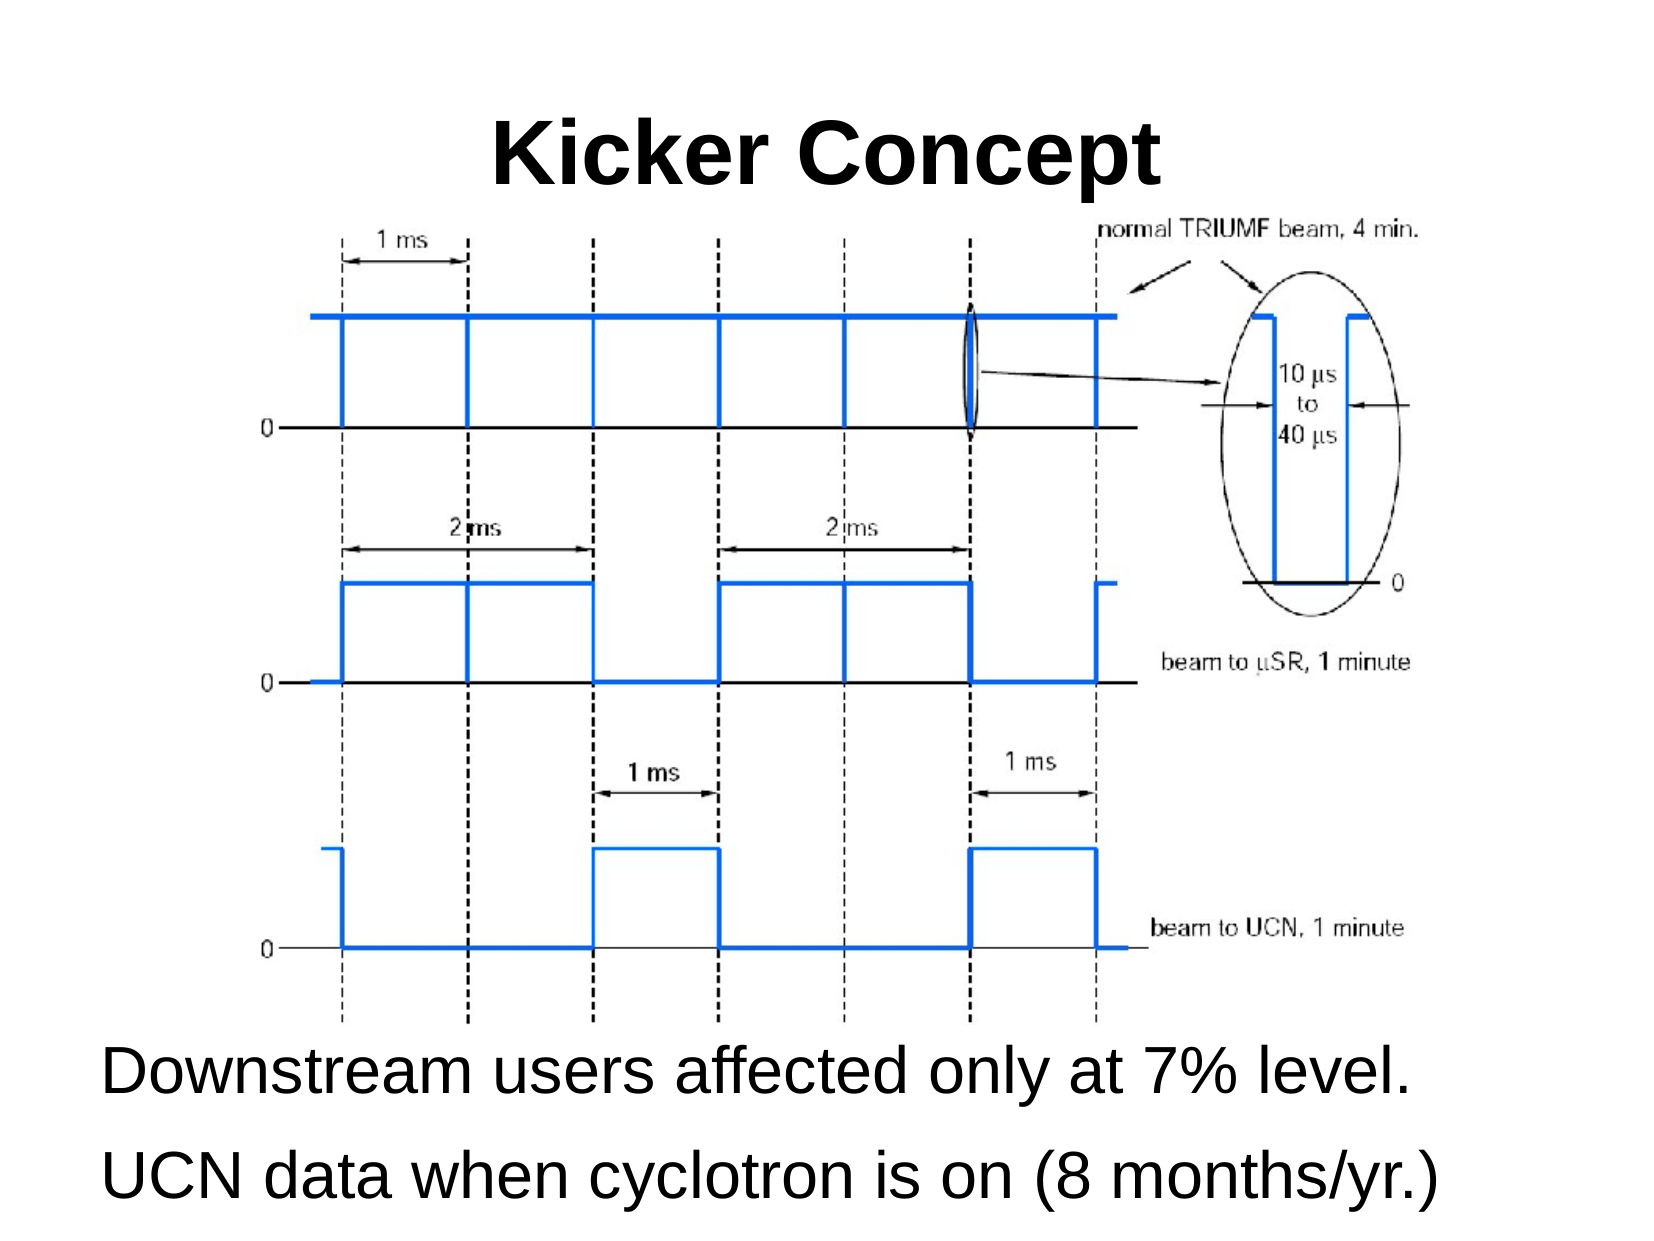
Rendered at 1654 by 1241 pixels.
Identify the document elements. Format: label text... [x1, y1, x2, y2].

title Kicker Concept [82, 56, 1571, 250]
list Downstream users affected only at 7% level. UCN data when cyclotron is on (8 months/yr.) [82, 1033, 1571, 1230]
picture [226, 209, 1432, 1035]
